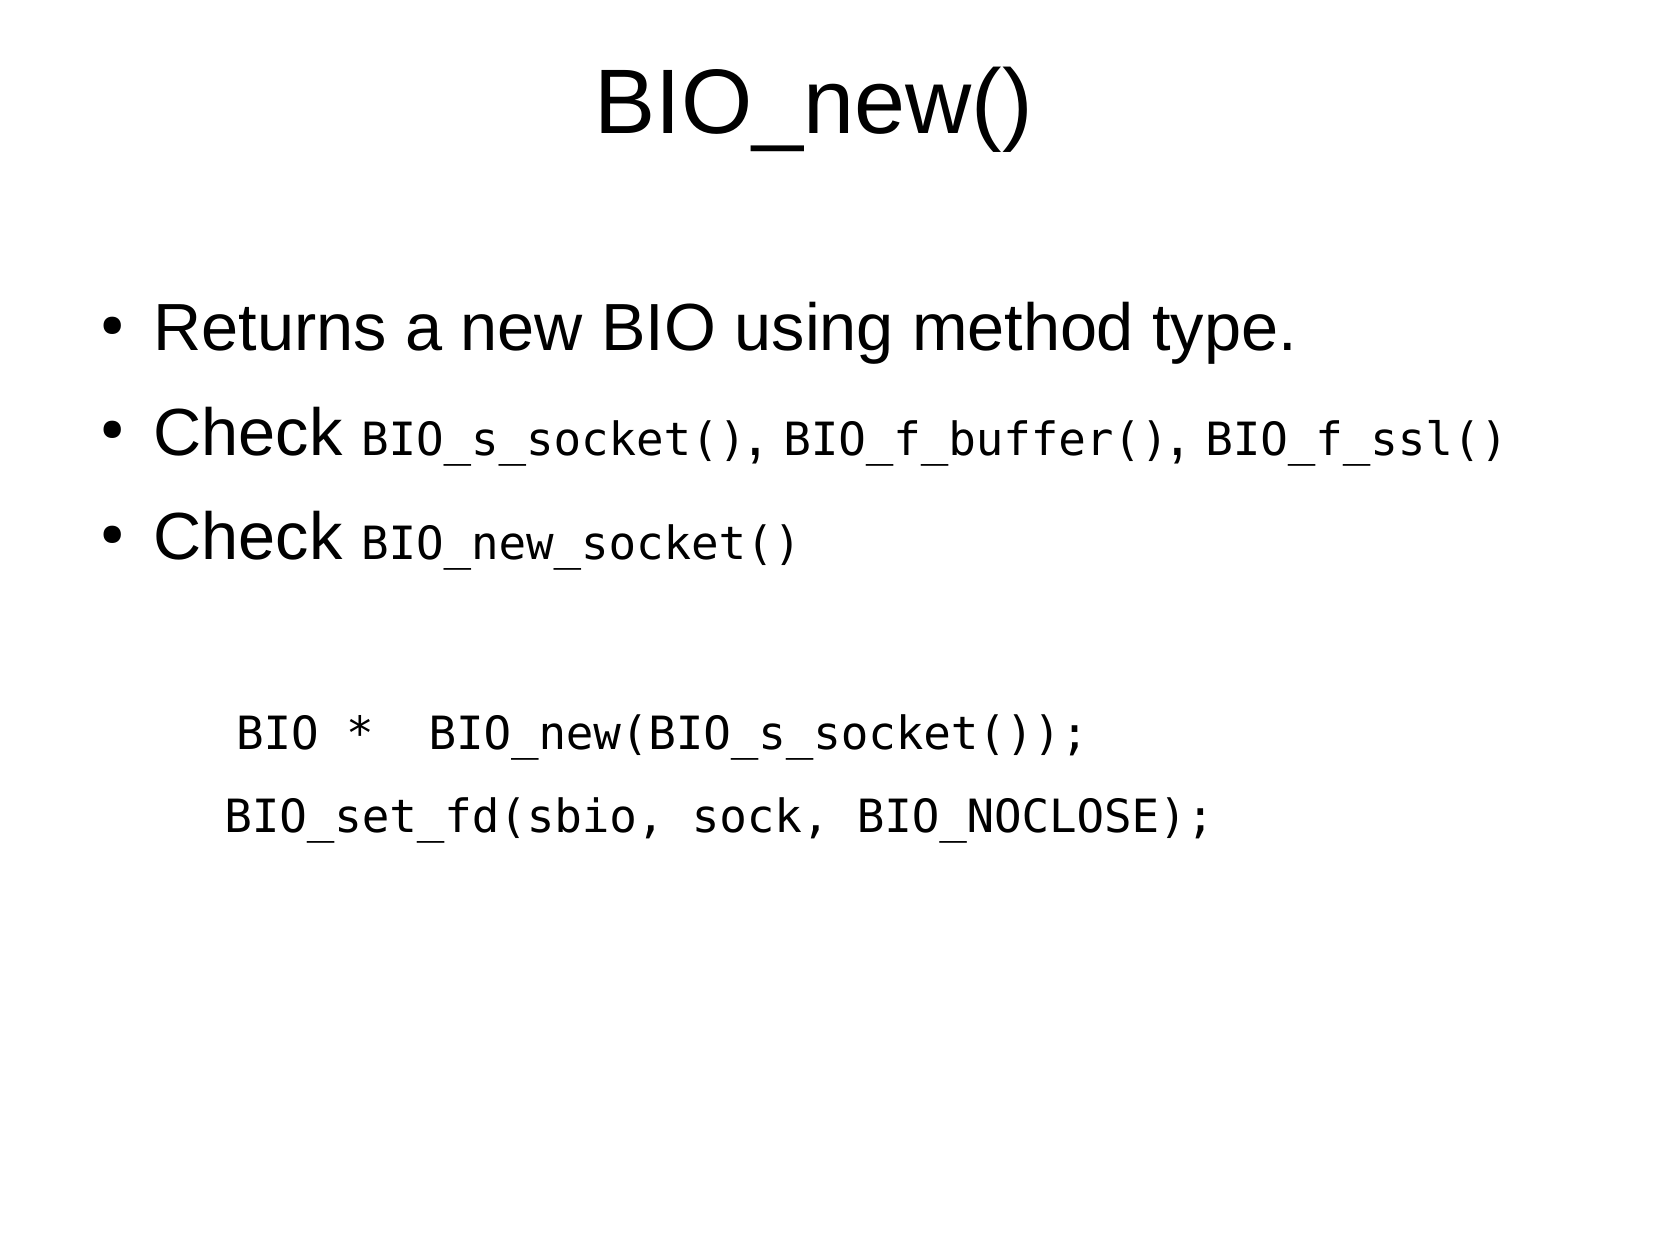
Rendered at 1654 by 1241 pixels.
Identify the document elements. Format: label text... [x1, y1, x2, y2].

title BIO_new() [82, 50, 1571, 256]
list Returns a new BIO using method type. Check BIO_s_socket(), BIO_f_buffer(), BIO_f_ssl() Check BIO_new_socket() BIO * BIO_new(BIO_s_socket()); BIO_set_fd(sbio, sock, BIO_NOCLOSE); [82, 290, 1571, 1109]
